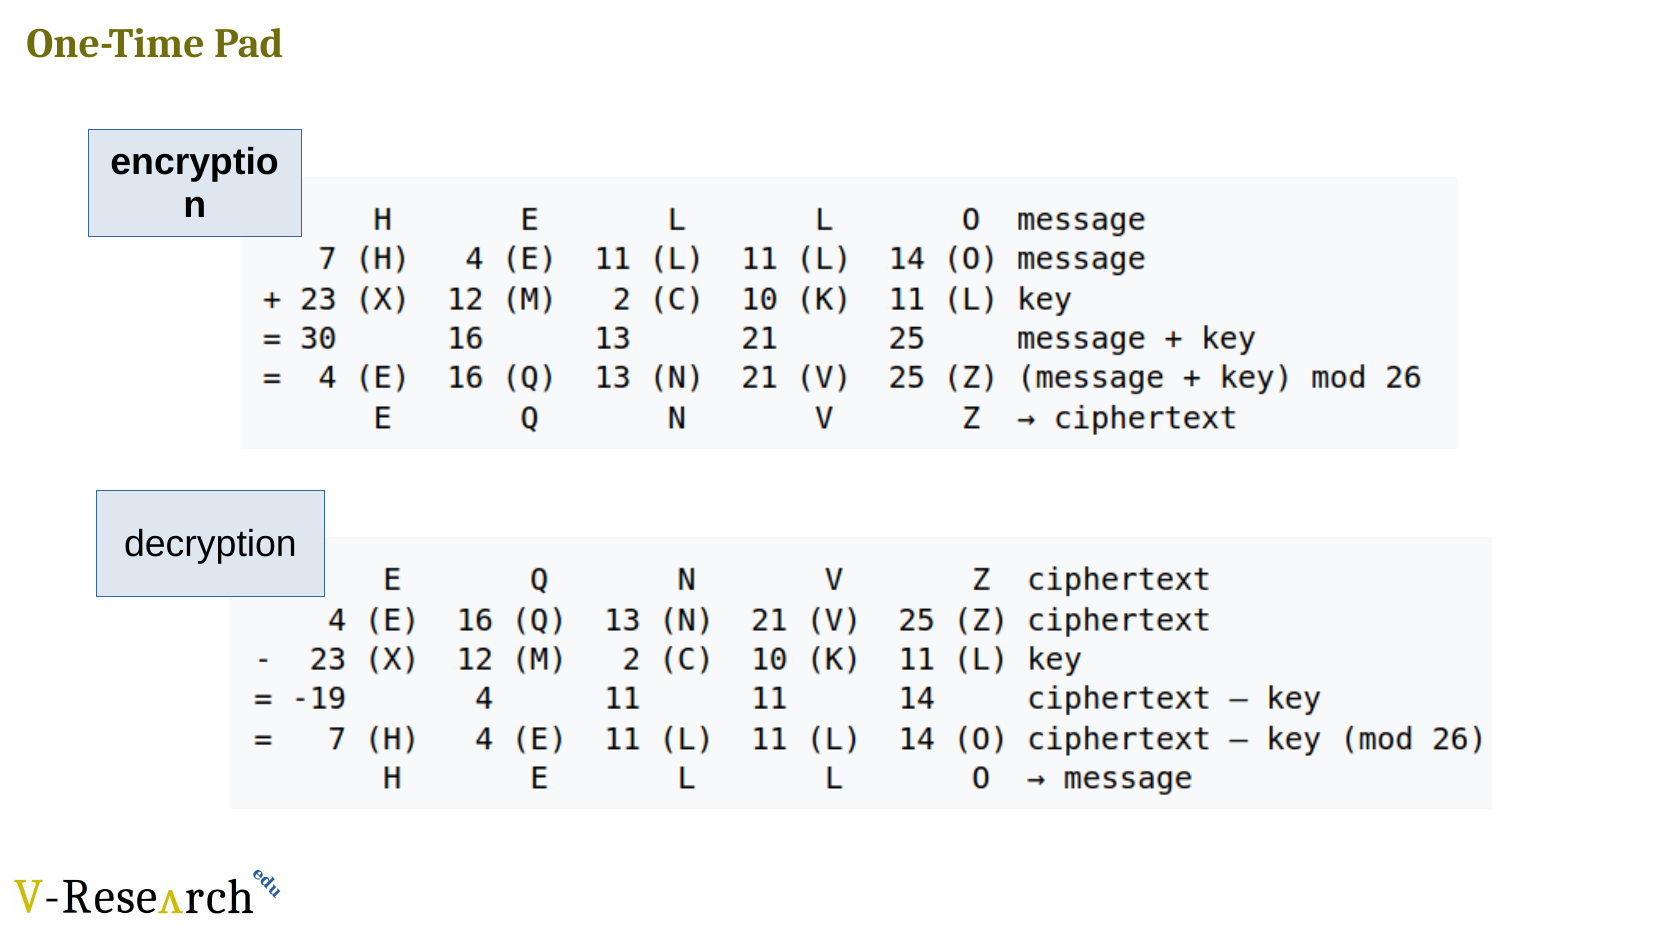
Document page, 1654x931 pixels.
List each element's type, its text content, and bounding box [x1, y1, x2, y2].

text_box One-Time Pad [11, 12, 1193, 77]
picture [11, 876, 255, 916]
text_box decryption [96, 490, 325, 597]
text_box encryption [88, 129, 302, 237]
picture [242, 177, 1458, 449]
text_box edu [222, 847, 333, 931]
picture [230, 537, 1492, 810]
